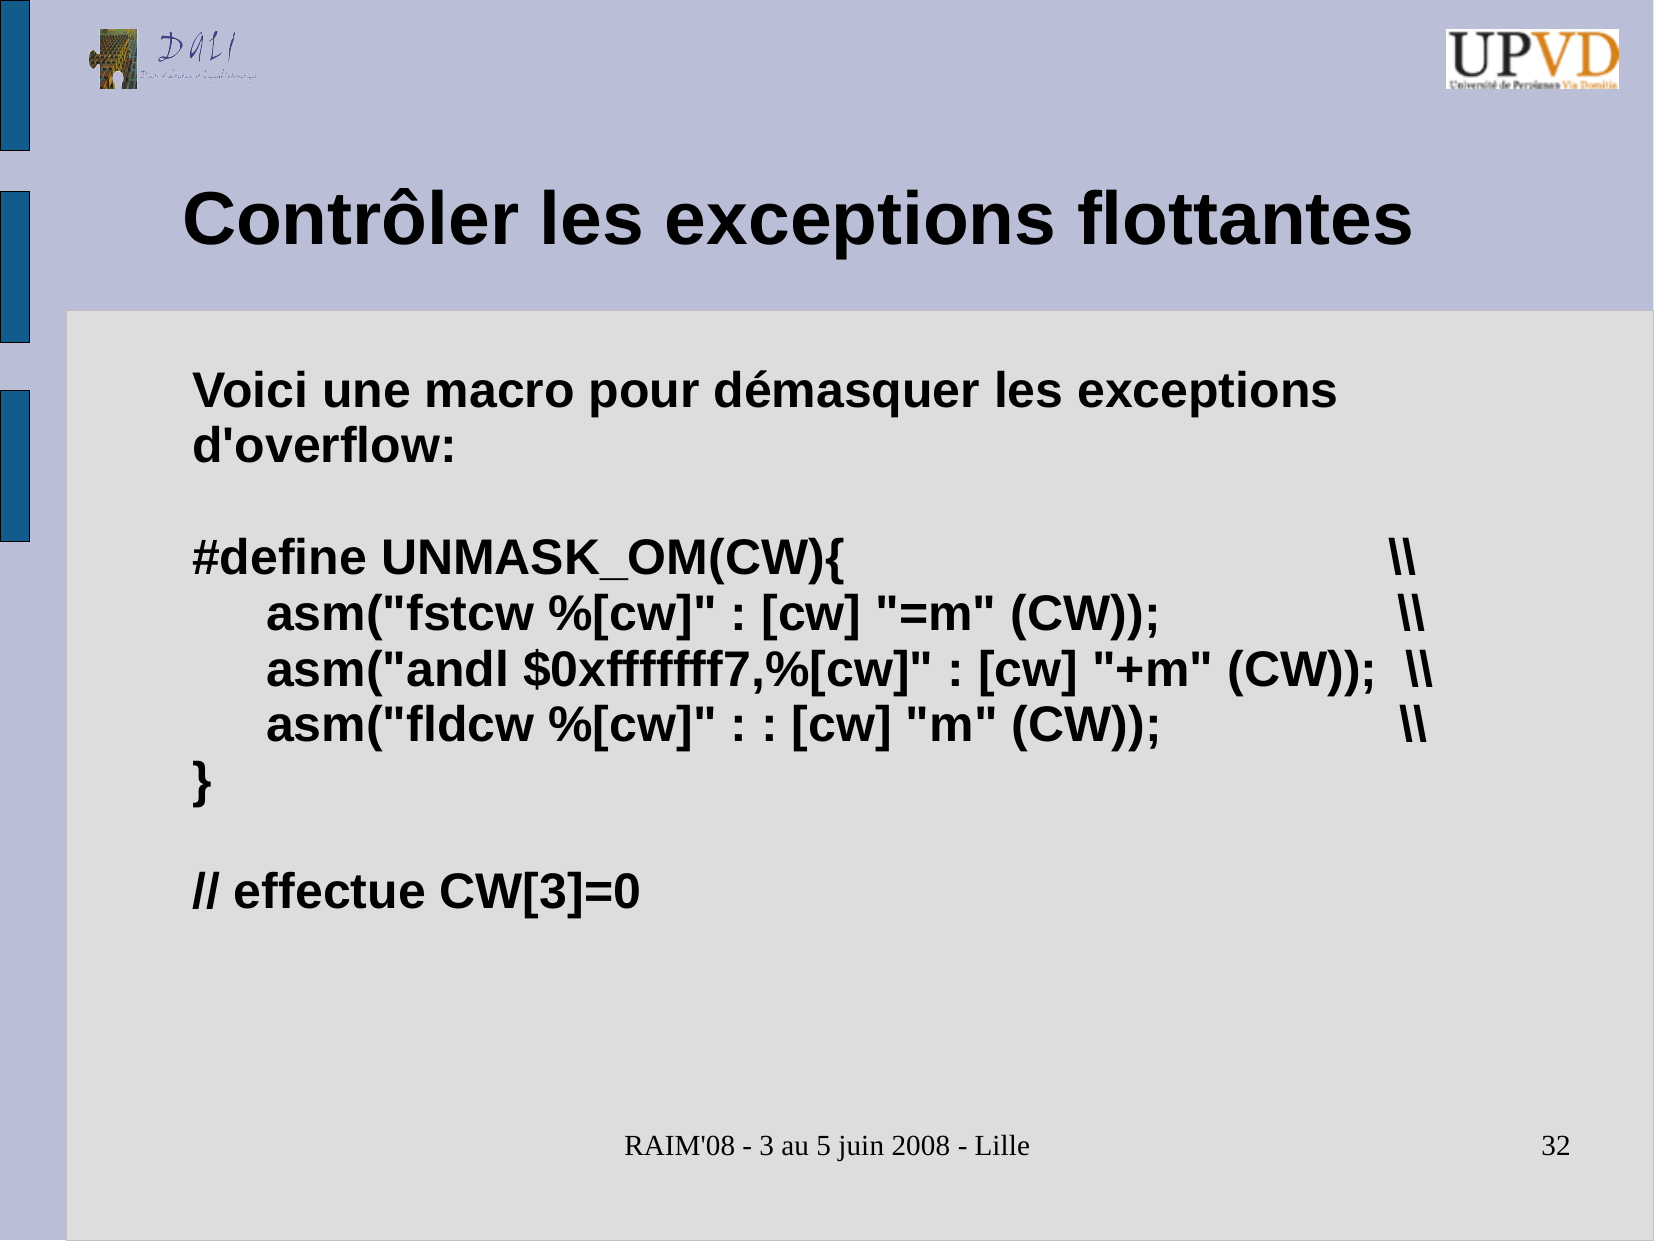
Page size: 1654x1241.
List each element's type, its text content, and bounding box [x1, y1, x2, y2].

picture [88, 29, 261, 89]
text_box Contrôler les exceptions flottantes [167, 168, 1431, 268]
picture [1446, 29, 1619, 89]
text_box Voici une macro pour démasquer les exceptions d'overflow: #define UNMASK_OM(CW){ \\ asm("fstcw %[cw]" : [cw] "=m" (CW)); \\ asm("andl $0xfffffff7,%[cw]" : [cw] "+m" (CW)); \\ asm("fldcw %[cw]" : : [cw] "m" (CW)); \\ } // effectue CW[3]=0 [177, 354, 1450, 940]
